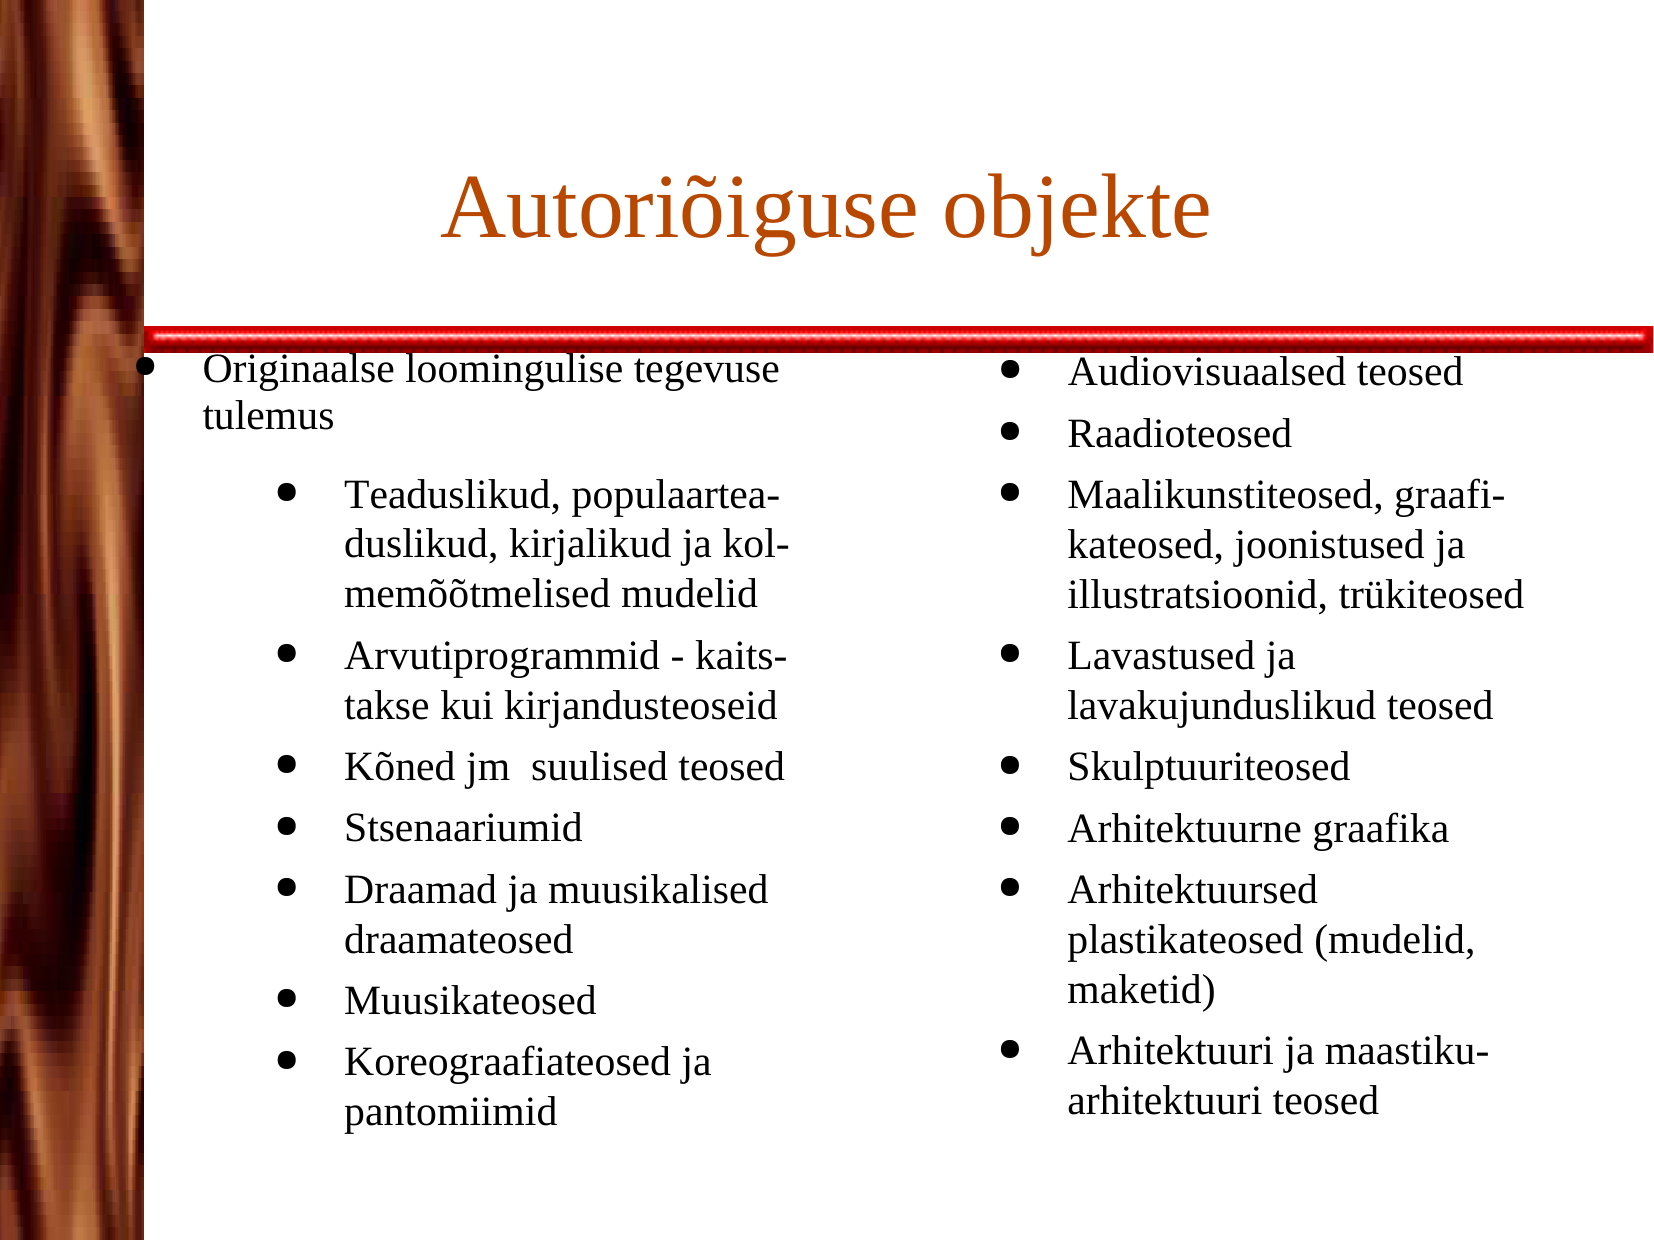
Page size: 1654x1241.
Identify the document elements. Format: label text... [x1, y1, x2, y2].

title Autoriõiguse objekte [121, 100, 1533, 312]
list Audiovisuaalsed teosed Raadioteosed Maalikunstiteosed, graafi-kateosed, joonistused ja illustratsioonid, trükiteosed Lavastused ja lavakujunduslikud teosed Skulptuuriteosed Arhitektuurne graafika Arhitektuursed plastikateosed (mudelid, maketid) Arhitektuuri ja maastiku-arhitektuuri teosed [844, 344, 1534, 1199]
picture [0, 0, 1654, 1240]
list Originaalse loomingulise tegevuse tulemus Teaduslikud, populaartea-duslikud, kirjalikud ja kol-memõõtmelised mudelid Arvutiprogrammid - kaits-takse kui kirjandusteoseid Kõned jm suulised teosed Stsenaariumid Draamad ja muusikalised draamateosed Muusikateosed Koreograafiateosed ja pantomiimid [121, 344, 811, 1148]
